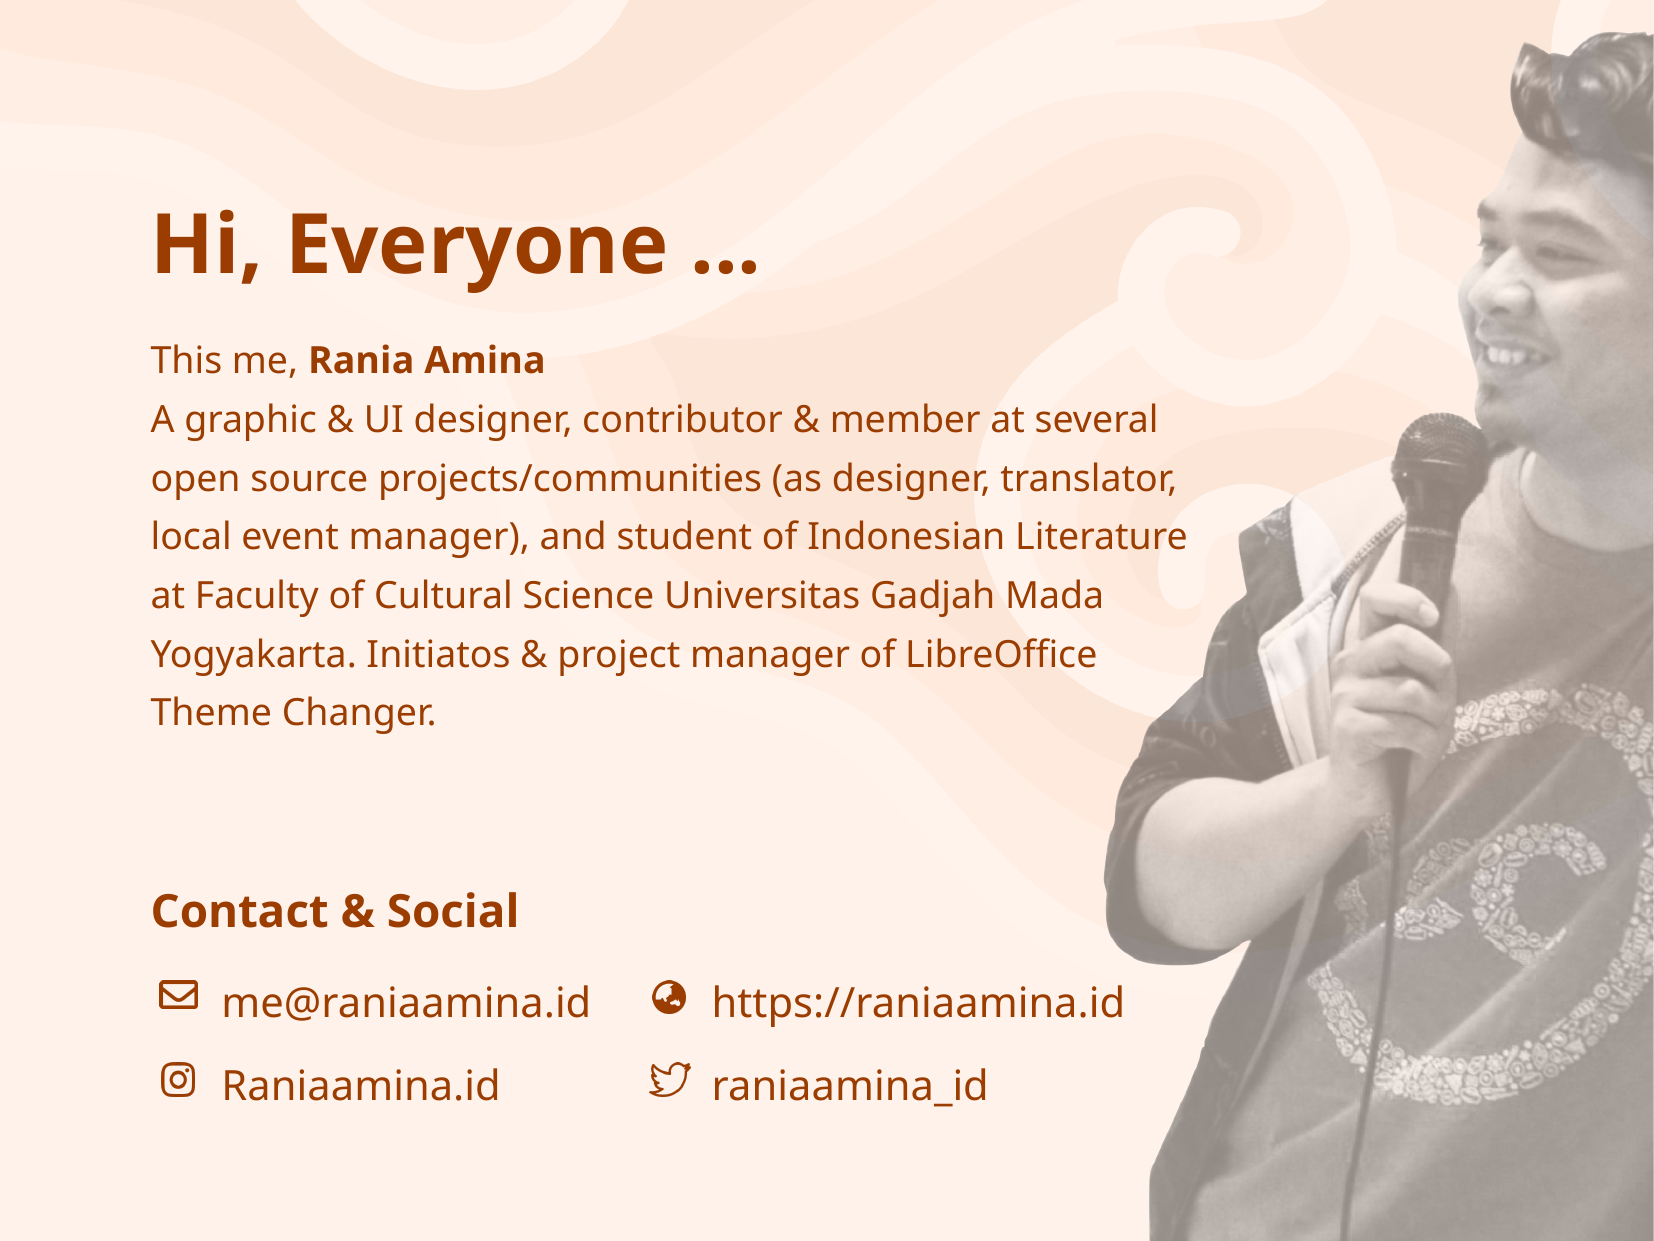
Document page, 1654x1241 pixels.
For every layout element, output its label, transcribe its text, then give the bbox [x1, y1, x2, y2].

text_box Raniaamina.id [206, 1039, 680, 1123]
text_box Hi, Everyone ... [135, 177, 1471, 296]
text_box Contact & Social [135, 862, 609, 945]
picture [0, 0, 1654, 1241]
text_box https://raniaamina.id [696, 956, 1170, 1039]
text_box raniaamina_id [696, 1039, 1170, 1123]
text_box This me, Rania Amina A graphic & UI designer, contributor & member at several open source projects/communities (as designer, translator, local event manager), and student of Indonesian Literature at Faculty of Cultural Science Universitas Gadjah Mada Yogyakarta. Initiatos & project manager of LibreOffice Theme Changer. [135, 318, 1229, 839]
text_box me@raniaamina.id [206, 956, 680, 1039]
